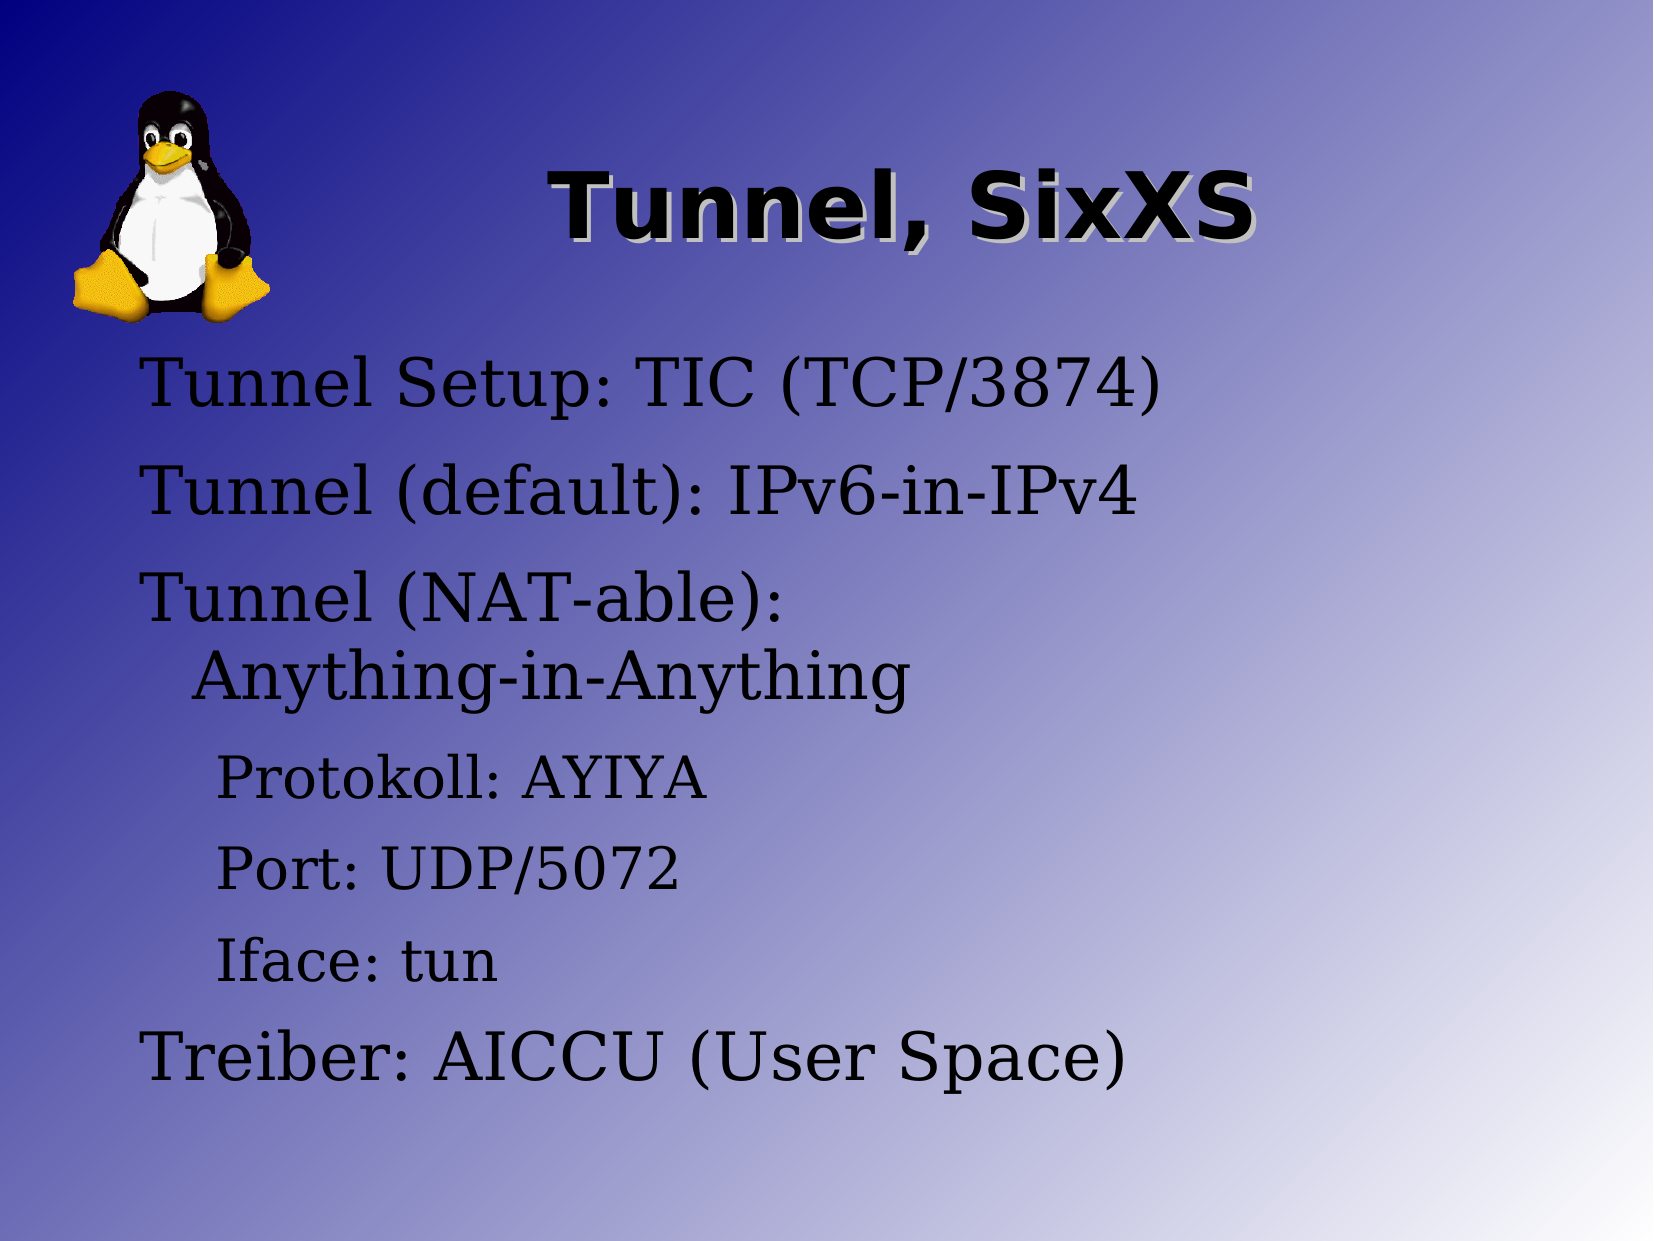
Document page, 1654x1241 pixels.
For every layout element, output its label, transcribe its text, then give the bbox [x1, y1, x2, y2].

title Tunnel, SixXS [274, 102, 1533, 311]
list Tunnel Setup: TIC (TCP/3874) Tunnel (default): IPv6-in-IPv4 Tunnel (NAT-able): Anything-in-Anything Protokoll: AYIYA Port: UDP/5072 Iface: tun Treiber: AICCU (User Space) [121, 344, 1533, 1127]
picture [73, 91, 270, 323]
